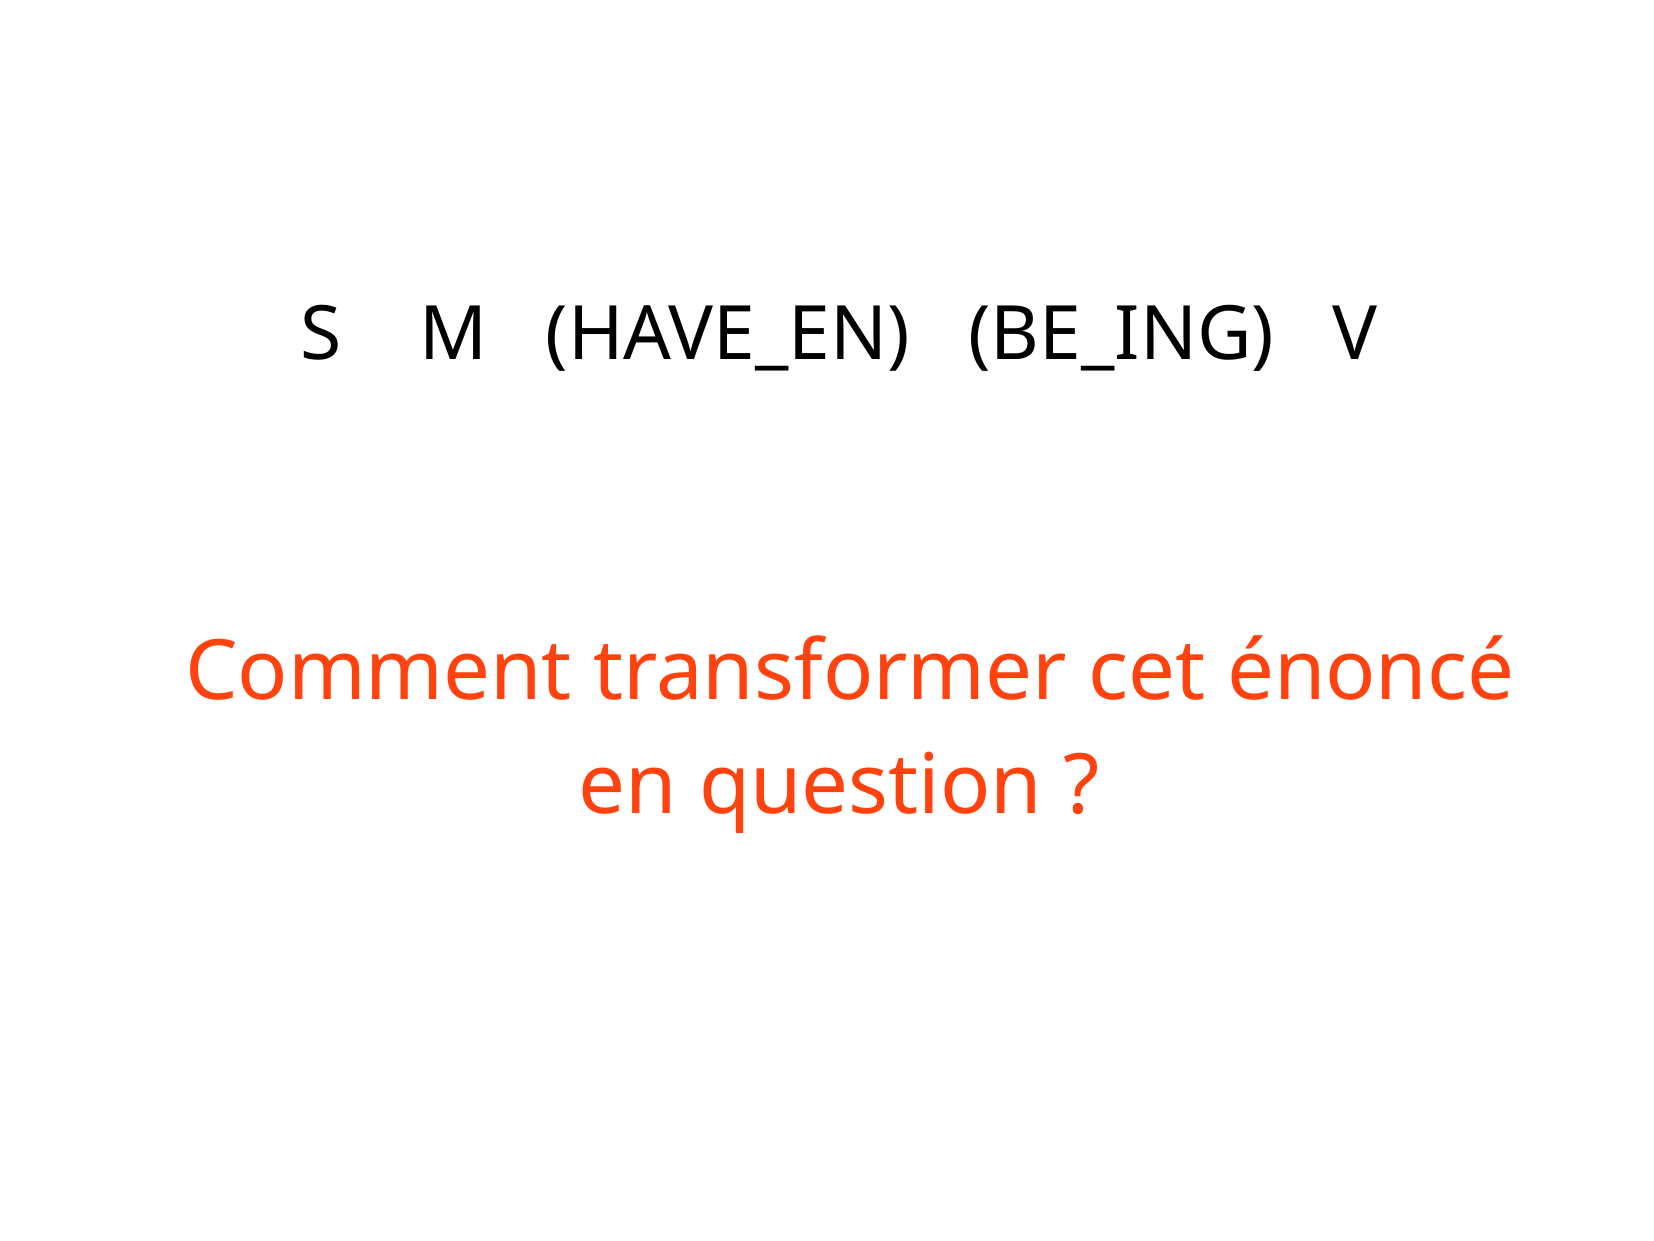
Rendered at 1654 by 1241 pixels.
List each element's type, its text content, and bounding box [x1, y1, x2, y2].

text_box S M (HAVE_EN) (BE_ING) V Comment transformer cet énoncé en question ? [59, 35, 1642, 1225]
